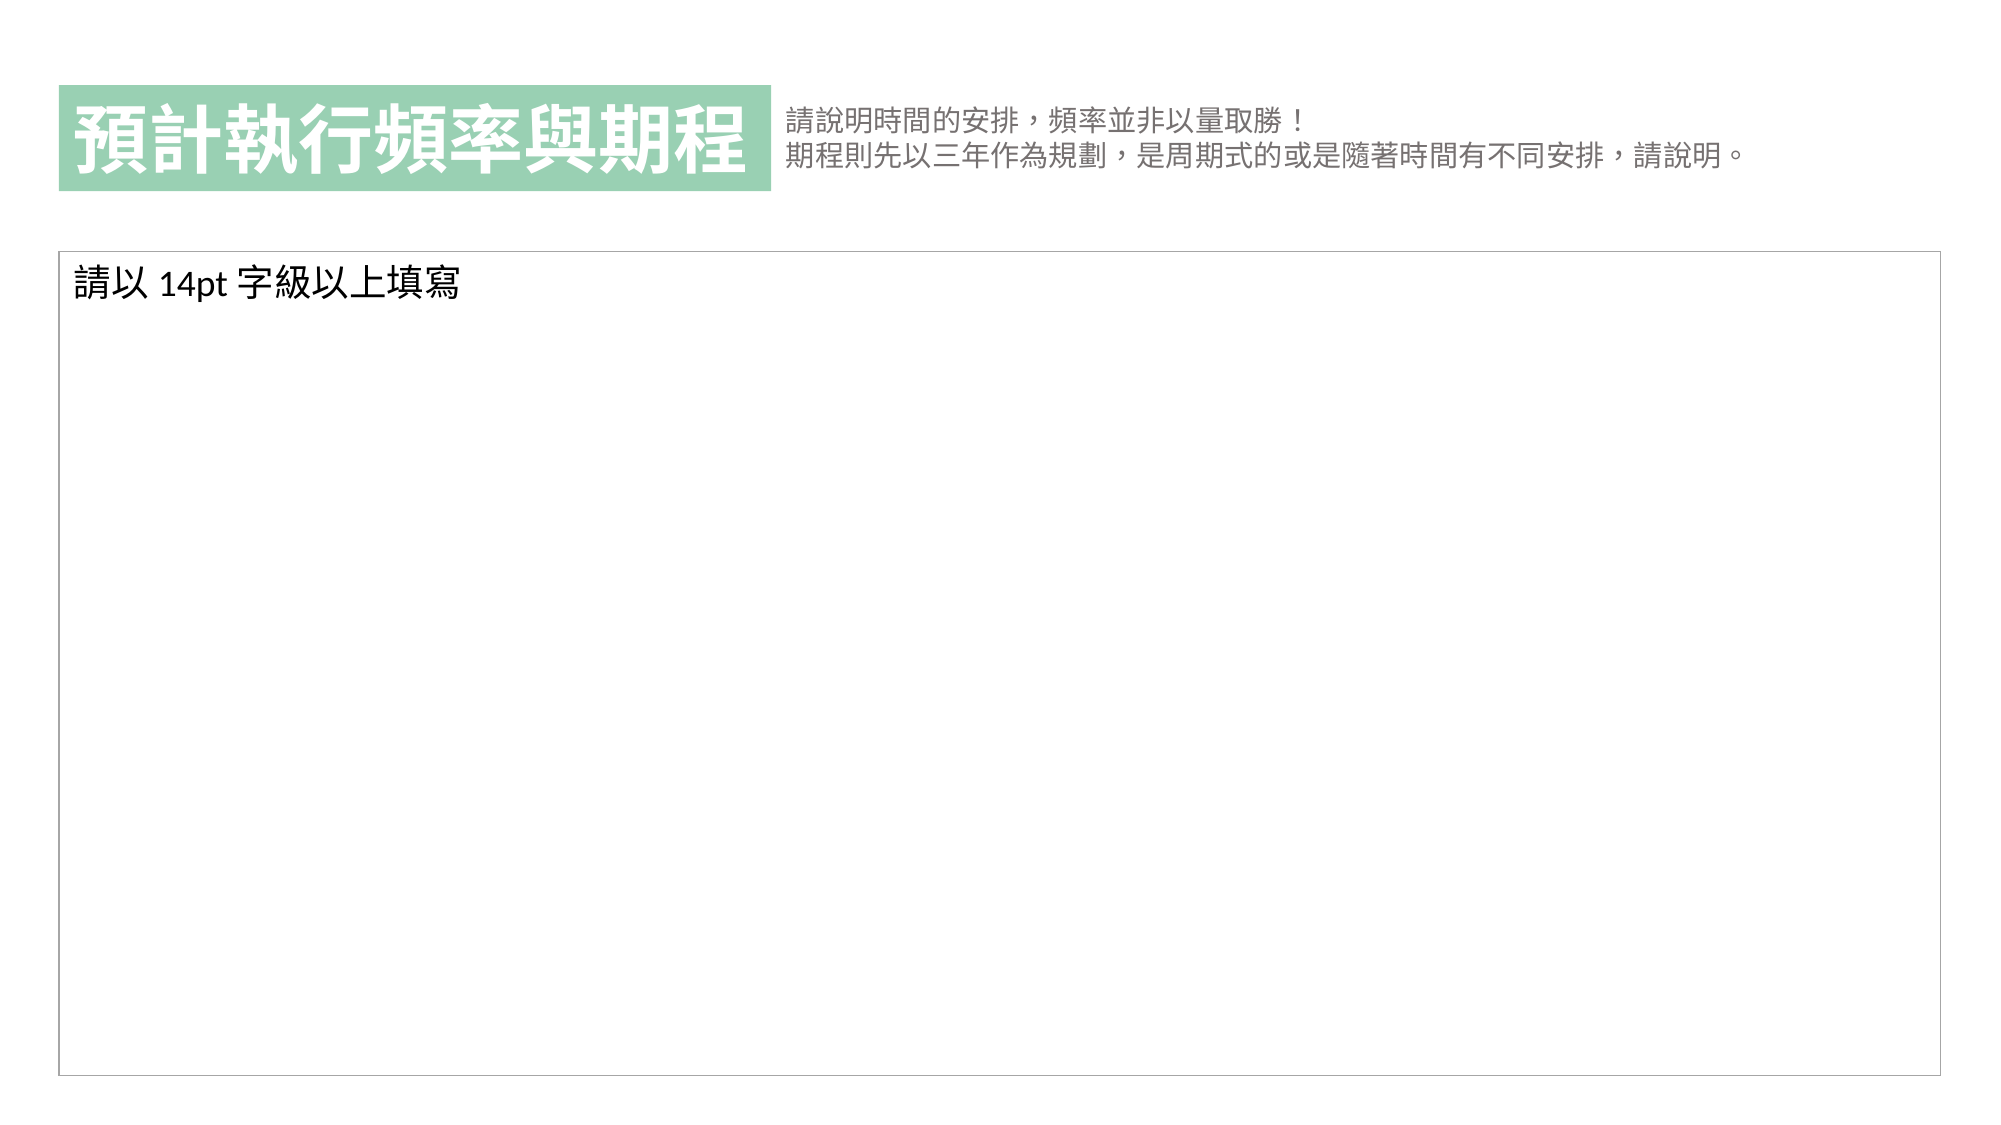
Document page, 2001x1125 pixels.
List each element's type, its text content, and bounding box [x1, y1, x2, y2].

text_box 請以14pt字級以上填寫 [58, 251, 1941, 1076]
text_box 預計執行頻率與期程 [58, 85, 772, 192]
text_box 請說明時間的安排，頻率並非以量取勝！ 期程則先以三年作為規劃，是周期式的或是隨著時間有不同安排，請說明。 [772, 95, 1893, 182]
